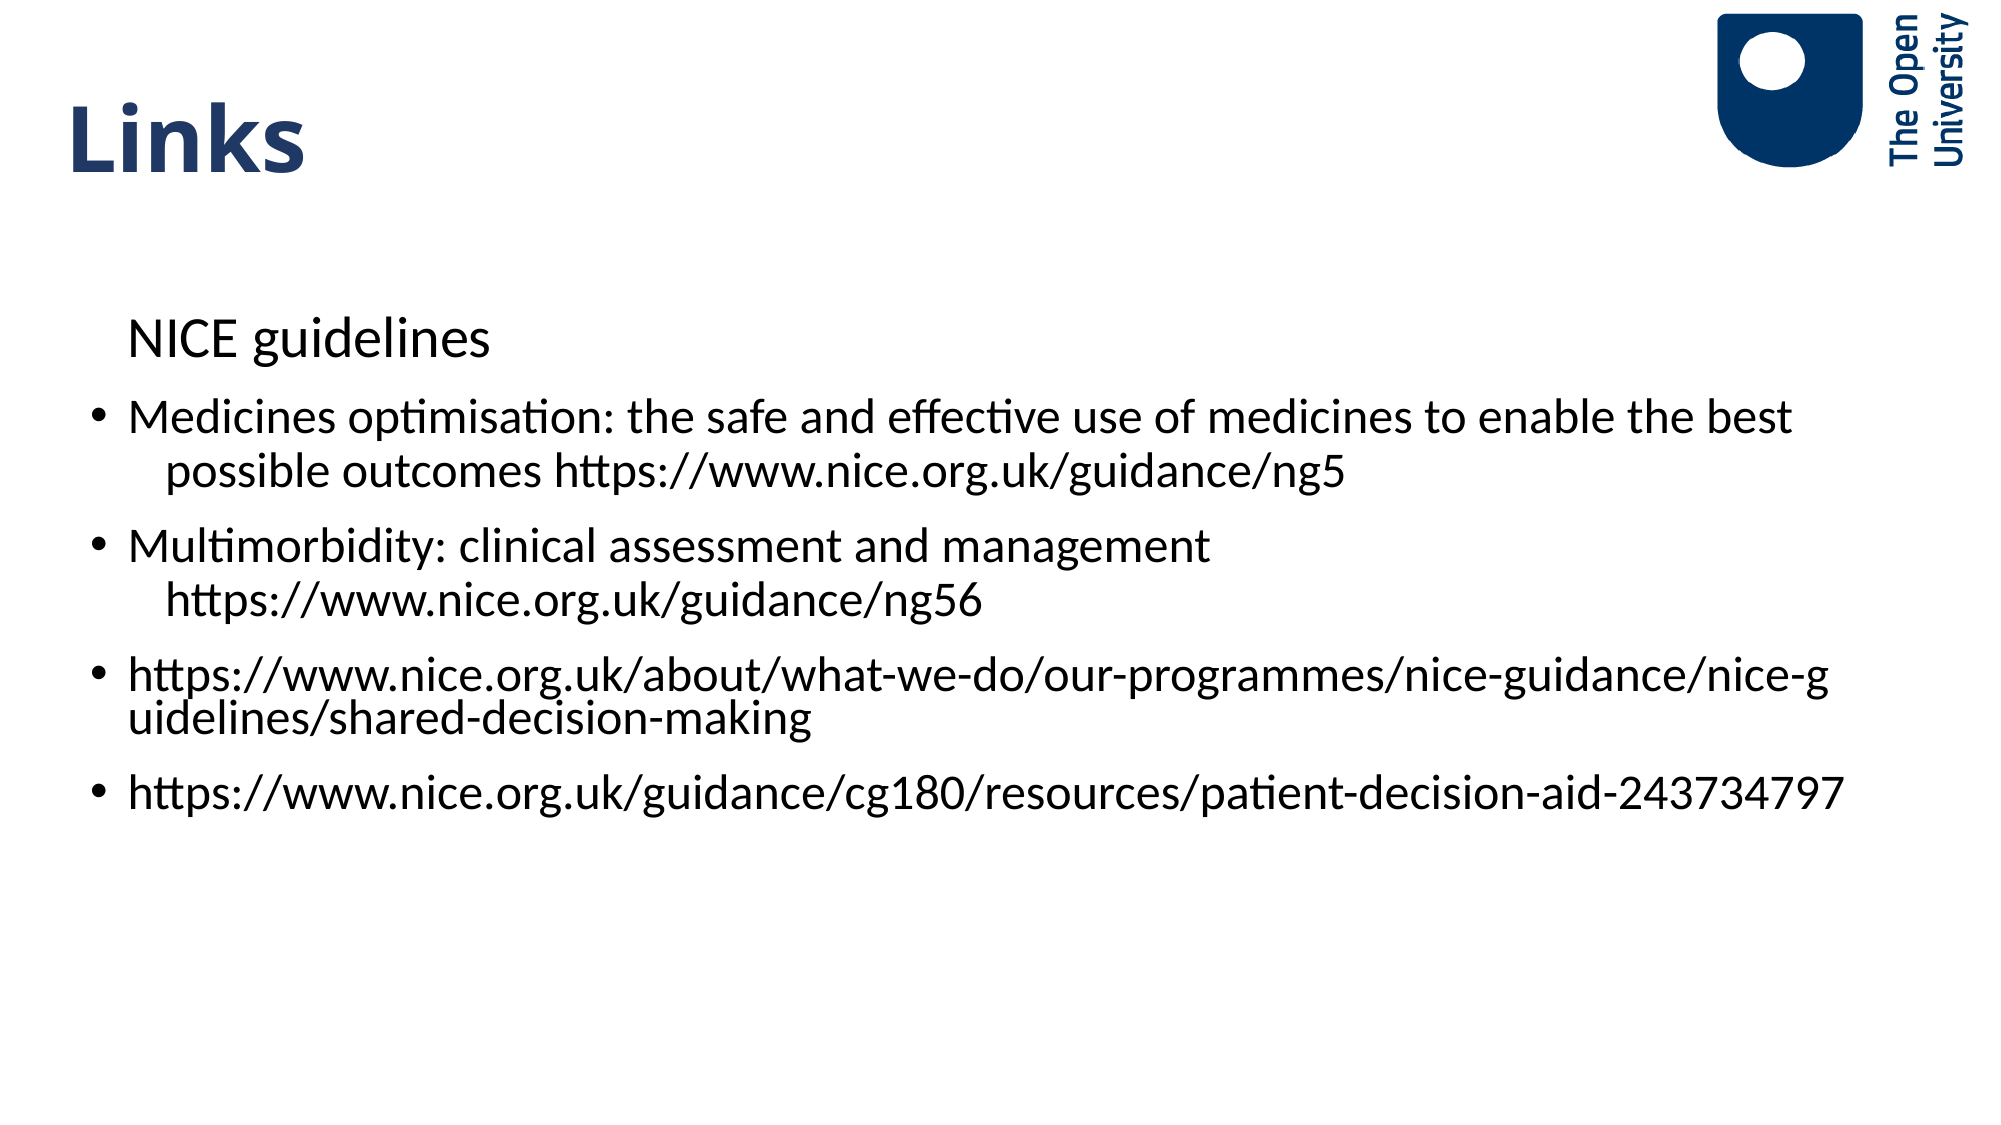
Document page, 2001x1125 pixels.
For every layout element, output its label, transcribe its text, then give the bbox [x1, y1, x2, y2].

list NICE guidelines Medicines optimisation: the safe and effective use of medicines to enable the best possible outcomes https://www.nice.org.uk/guidance/ng5 Multimorbidity: clinical assessment and management https://www.nice.org.uk/guidance/ng56 https://www.nice.org.uk/about/what-we-do/our-programmes/nice-guidance/nice-guidelines/shared-decision-making https://www.nice.org.uk/guidance/cg180/resources/patient-decision-aid-243734797 [75, 299, 1863, 1014]
title Links [50, 59, 1863, 225]
picture [1716, 10, 1971, 170]
